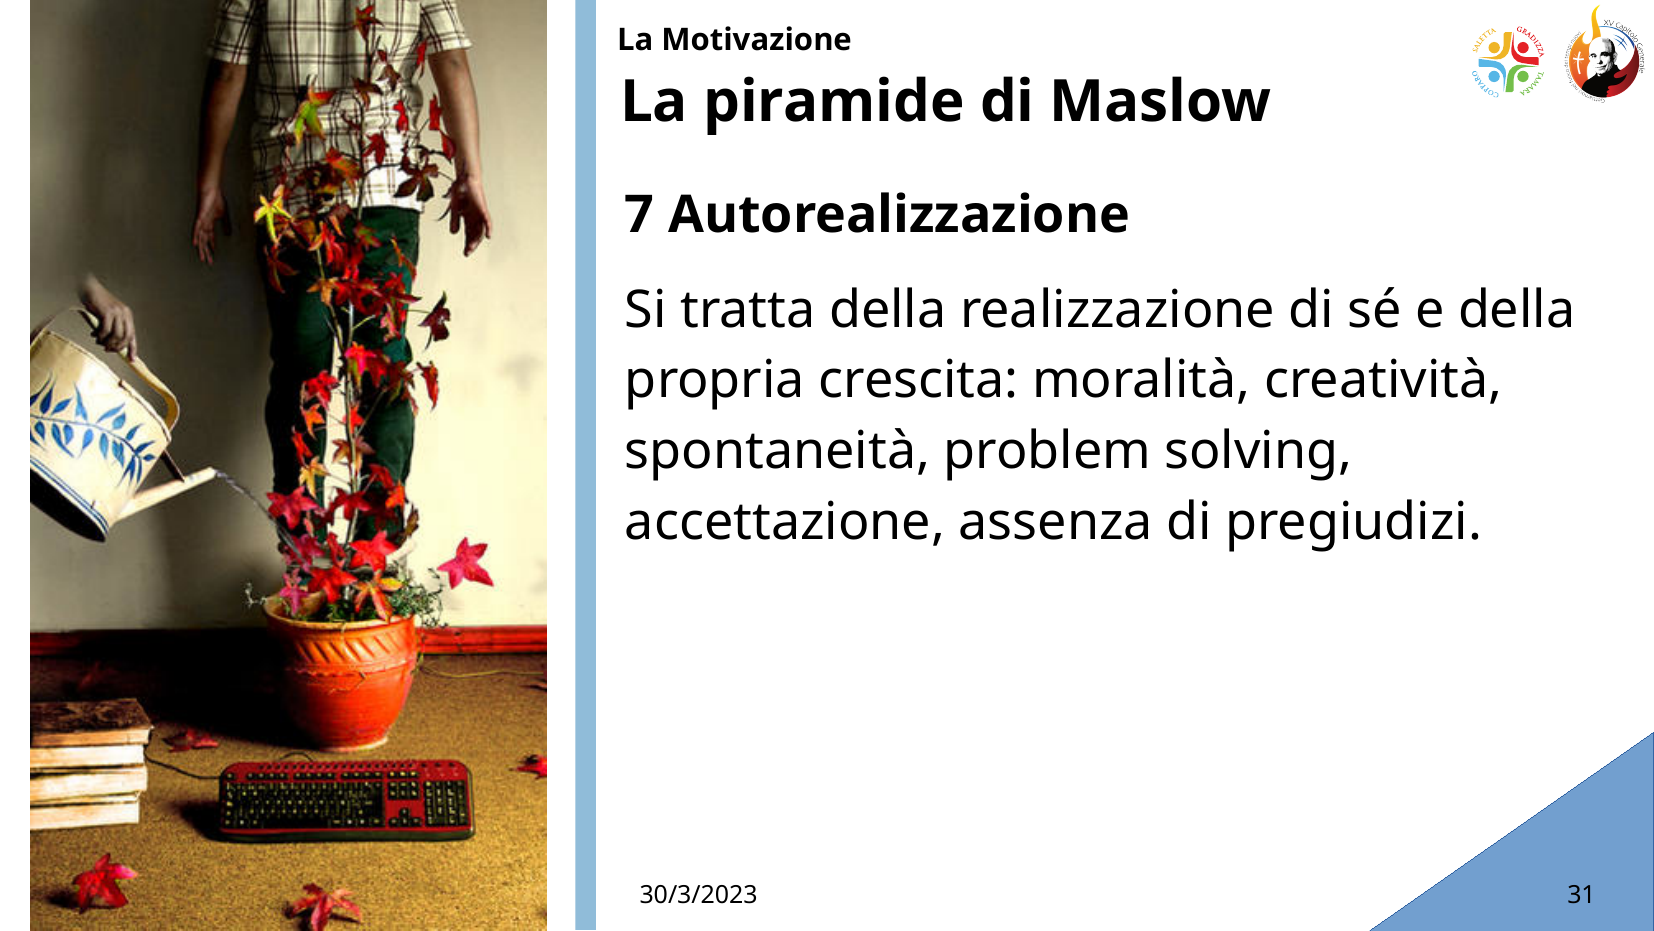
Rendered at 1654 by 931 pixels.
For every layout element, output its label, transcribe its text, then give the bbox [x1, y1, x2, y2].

subtitle 7 Autorealizzazione Si tratta della realizzazione di sé e della propria crescita: moralità, creatività, spontaneità, problem solving, accettazione, assenza di pregiudizi. [624, 177, 1602, 873]
picture [30, 0, 547, 931]
picture [1563, 4, 1646, 103]
title La piramide di Maslow [620, 70, 1617, 142]
text_box La Motivazione [602, 9, 1335, 63]
